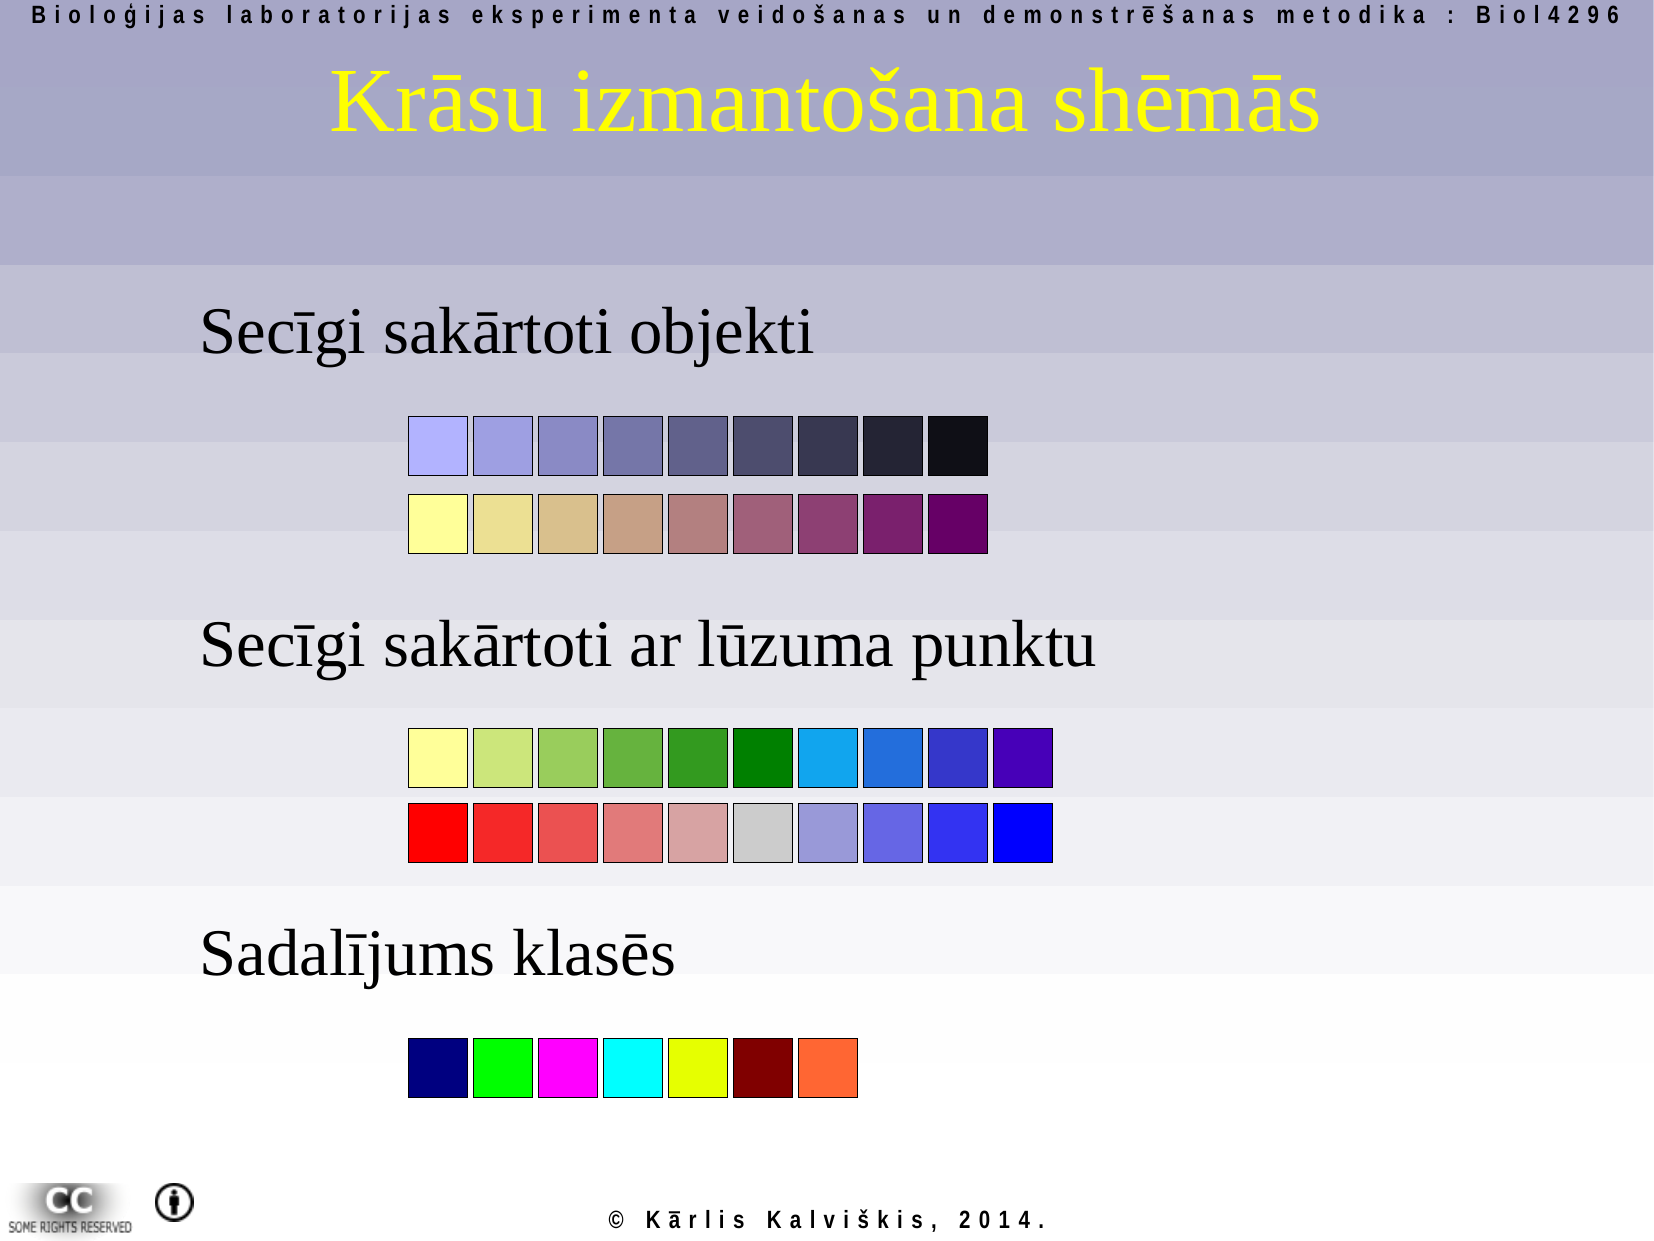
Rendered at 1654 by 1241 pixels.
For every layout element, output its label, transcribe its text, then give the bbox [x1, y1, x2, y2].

text_box [668, 494, 728, 554]
text_box [733, 803, 793, 863]
title Krāsu izmantošana shēmās [29, 49, 1625, 296]
text_box [538, 416, 598, 476]
text_box [928, 803, 988, 863]
text_box [473, 416, 533, 476]
text_box [993, 728, 1053, 788]
text_box [408, 803, 468, 863]
text_box [798, 416, 858, 476]
text_box [538, 1038, 598, 1098]
text_box [928, 416, 988, 476]
text_box Secīgi sakārtoti objekti [199, 294, 912, 381]
text_box [668, 416, 728, 476]
text_box [408, 728, 468, 788]
text_box [798, 494, 858, 554]
text_box [538, 728, 598, 788]
text_box Secīgi sakārtoti ar lūzuma punktu [199, 606, 1272, 693]
text_box [668, 803, 728, 863]
text_box [603, 1038, 663, 1098]
text_box [733, 728, 793, 788]
text_box [928, 494, 988, 554]
text_box [733, 1038, 793, 1098]
text_box [408, 1038, 468, 1098]
text_box [863, 494, 923, 554]
text_box [538, 803, 598, 863]
text_box [798, 803, 858, 863]
text_box [473, 803, 533, 863]
text_box [603, 494, 663, 554]
text_box [603, 416, 663, 476]
text_box [733, 494, 793, 554]
text_box [473, 1038, 533, 1098]
text_box [668, 1038, 728, 1098]
picture [0, 0, 1654, 1241]
text_box [798, 1038, 858, 1098]
text_box [993, 803, 1053, 863]
text_box [928, 728, 988, 788]
text_box [863, 728, 923, 788]
text_box [668, 728, 728, 788]
text_box [603, 728, 663, 788]
text_box [473, 494, 533, 554]
text_box [473, 728, 533, 788]
text_box [798, 728, 858, 788]
text_box [603, 803, 663, 863]
text_box [733, 416, 793, 476]
text_box [538, 494, 598, 554]
text_box Sadalījums klasēs [199, 916, 759, 1003]
text_box [408, 494, 468, 554]
text_box [863, 416, 923, 476]
text_box [863, 803, 923, 863]
text_box [408, 416, 468, 476]
